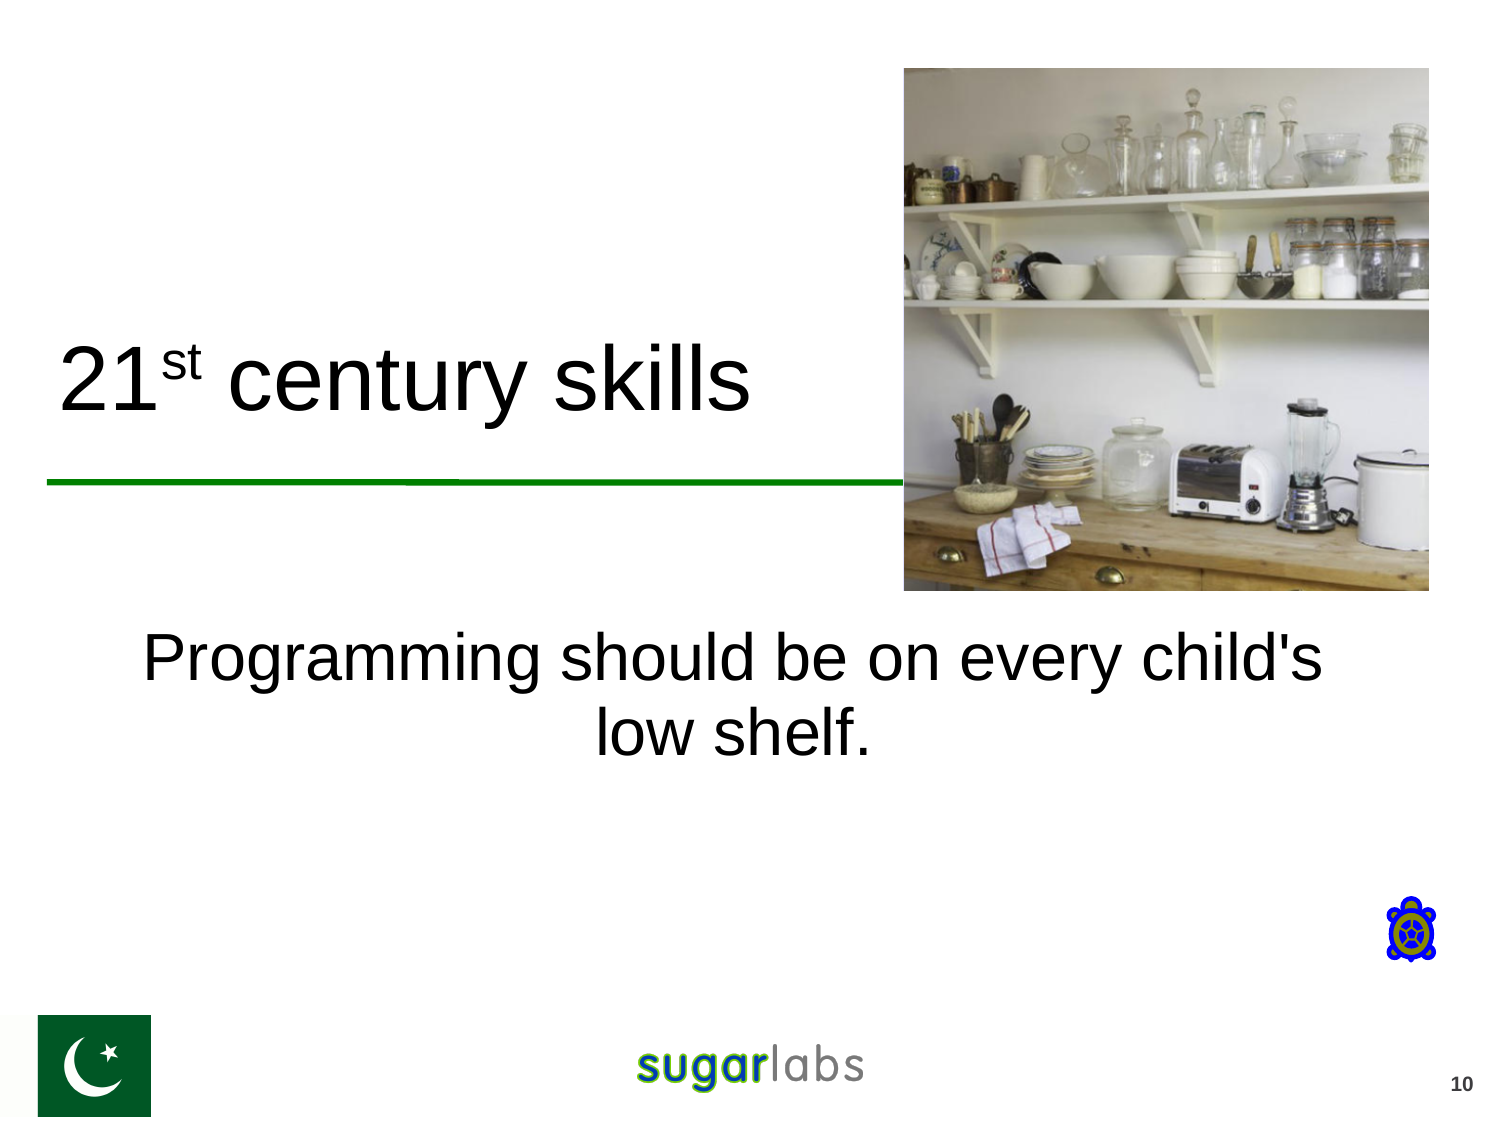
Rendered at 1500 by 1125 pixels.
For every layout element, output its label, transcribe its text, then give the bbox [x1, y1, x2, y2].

picture [637, 1044, 863, 1093]
title 21st century skills [59, 292, 903, 466]
picture [1375, 894, 1448, 967]
picture [0, 1015, 151, 1117]
subtitle Programming should be on every child's low shelf. [59, 538, 1409, 852]
picture [903, 68, 1429, 591]
